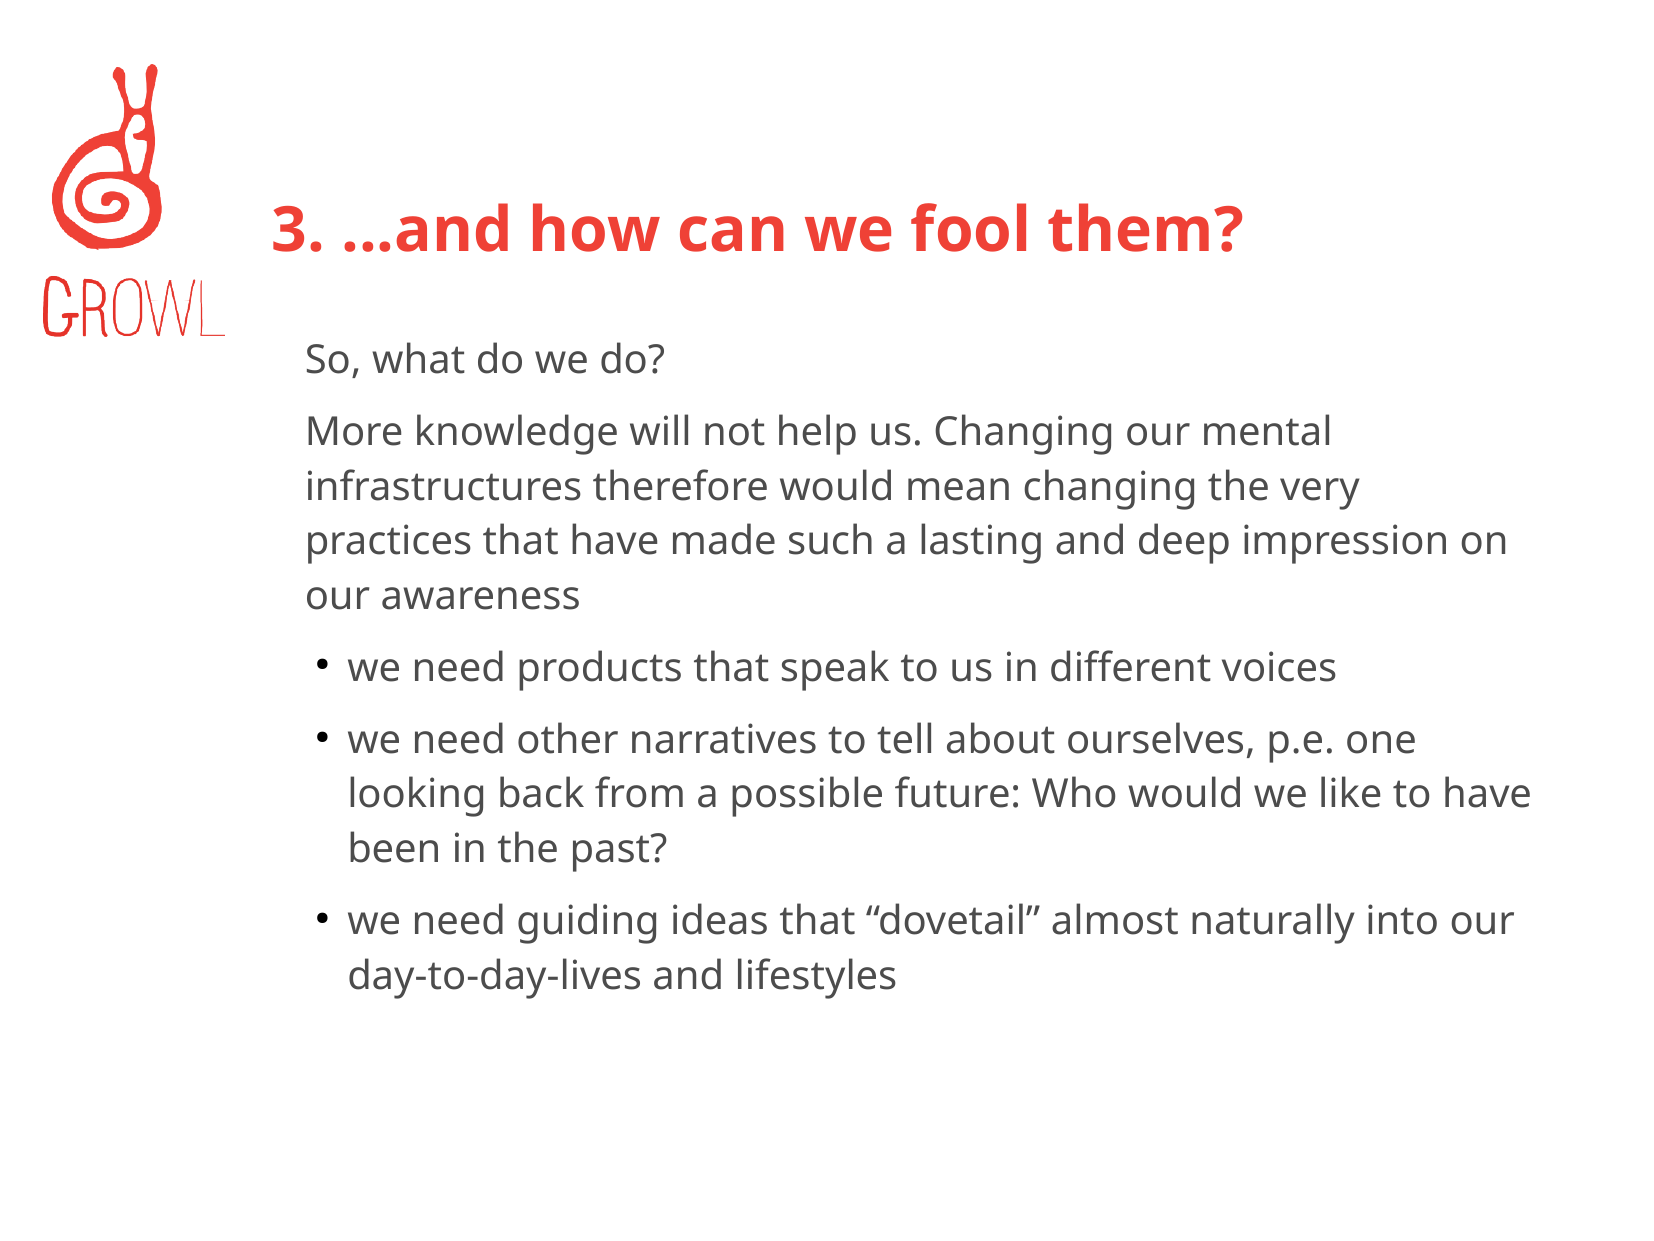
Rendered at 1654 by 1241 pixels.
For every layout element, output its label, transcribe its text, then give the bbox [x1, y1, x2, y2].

list So, what do we do? More knowledge will not help us. Changing our mental infrastructures therefore would mean changing the very practices that have made such a lasting and deep impression on our awareness we need products that speak to us in different voices we need other narratives to tell about ourselves, p.e. one looking back from a possible future: Who would we like to have been in the past? we need guiding ideas that “dovetail” almost naturally into our day-to-day-lives and lifestyles [304, 330, 1536, 1010]
title 3. ...and how can we fool them? [271, 123, 1536, 331]
picture [43, 64, 225, 337]
